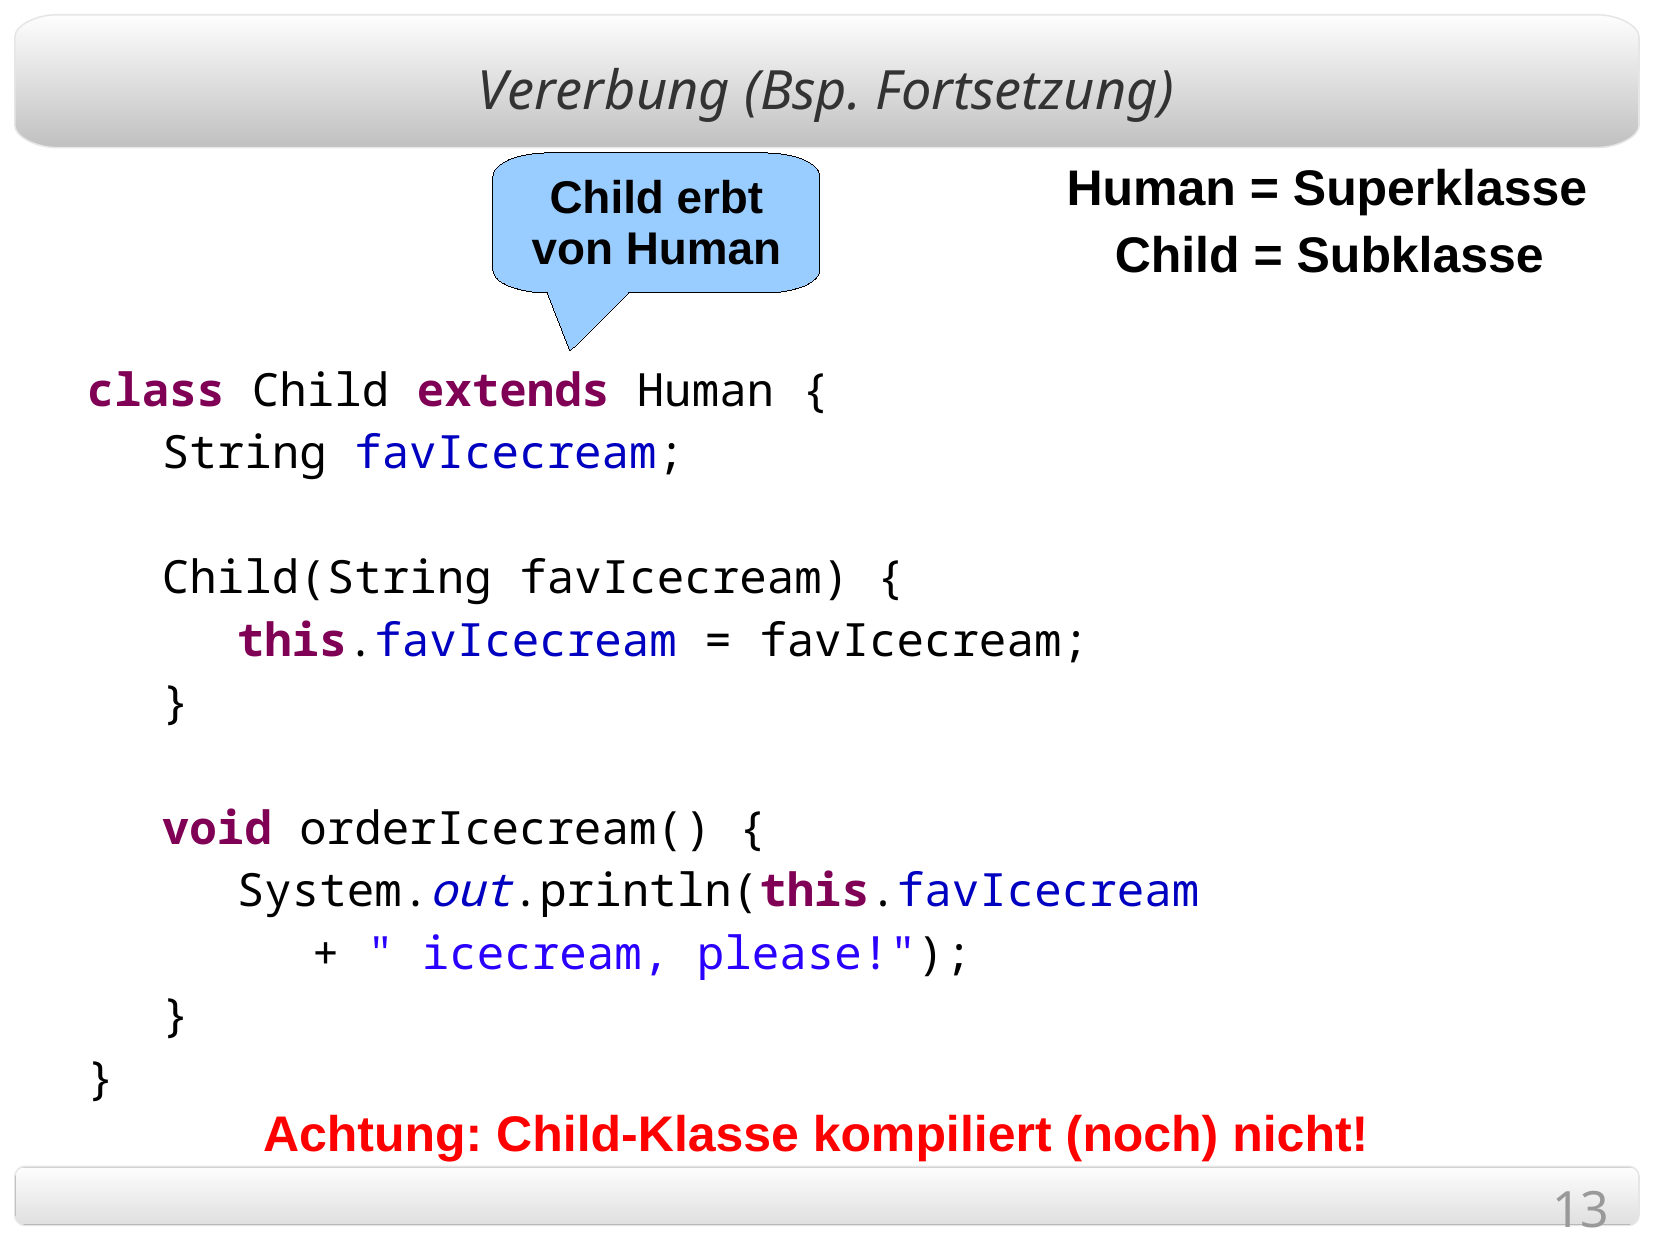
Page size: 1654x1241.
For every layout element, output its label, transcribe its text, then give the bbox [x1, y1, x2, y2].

text_box Human = Superklasse [1066, 160, 1588, 218]
text_box Achtung: Child-Klasse kompiliert (noch) nicht! [263, 1105, 1370, 1164]
title Vererbung (Bsp. Fortsetzung) [29, 36, 1624, 140]
text_box Child = Subklasse [1114, 227, 1545, 286]
text_box class Child extends Human { String favIcecream; Child(String favIcecream) { this.favIcecream = favIcecream; } void orderIcecream() { System.out.println(this.favIcecream + " icecream, please!"); } } [86, 357, 1399, 1090]
text_box Child erbt von Human [492, 152, 820, 351]
